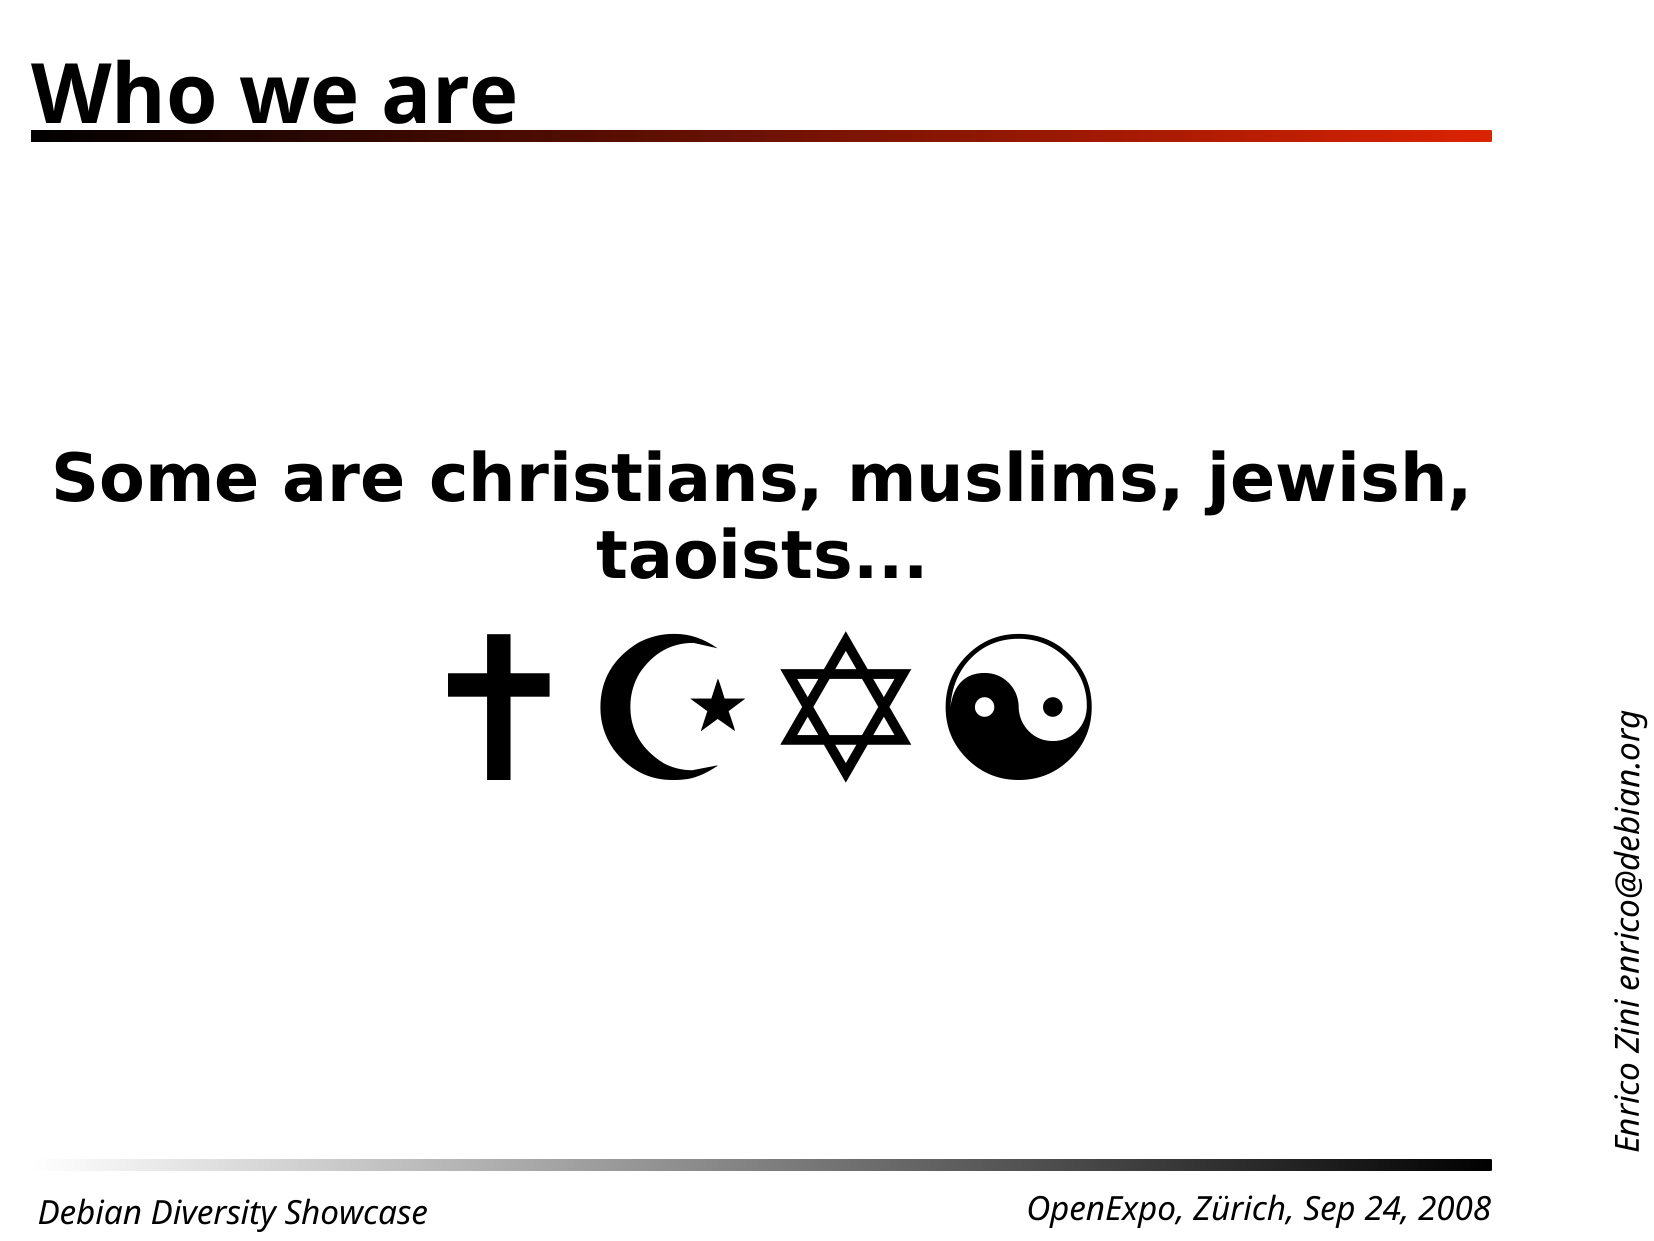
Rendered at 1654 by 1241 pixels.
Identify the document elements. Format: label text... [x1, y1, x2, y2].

text_box Some are christians, muslims, jewish, taoists... ✝☪✡☯ [30, 439, 1495, 828]
text_box Who we are [31, 34, 1438, 168]
